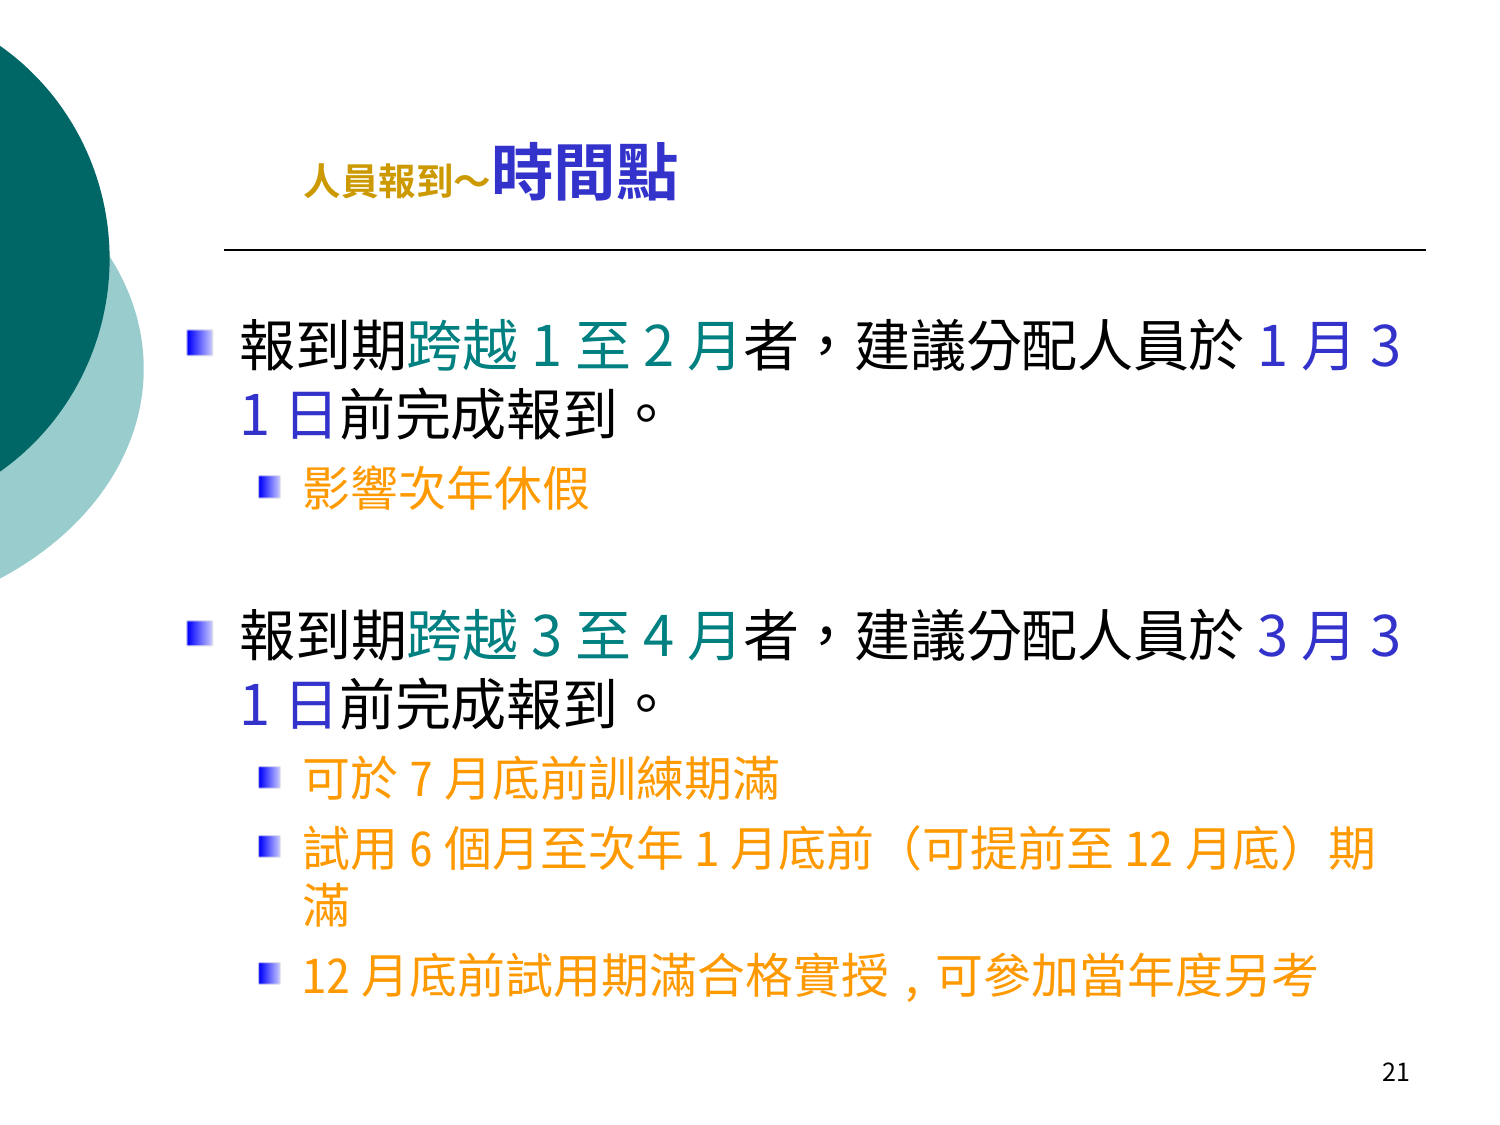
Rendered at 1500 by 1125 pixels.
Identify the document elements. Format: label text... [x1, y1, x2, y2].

text_box 人員報到～時間點 [289, 125, 833, 216]
list 報到期跨越1至2月者，建議分配人員於1月31日前完成報到。 影響次年休假 報到期跨越3至4月者，建議分配人員於3月31日前完成報到。 可於7月底前訓練期滿 試用6個月至次年1月底前（可提前至12月底）期滿 12月底前試用期滿合格實授,可參加當年度另考 [171, 302, 1424, 1012]
